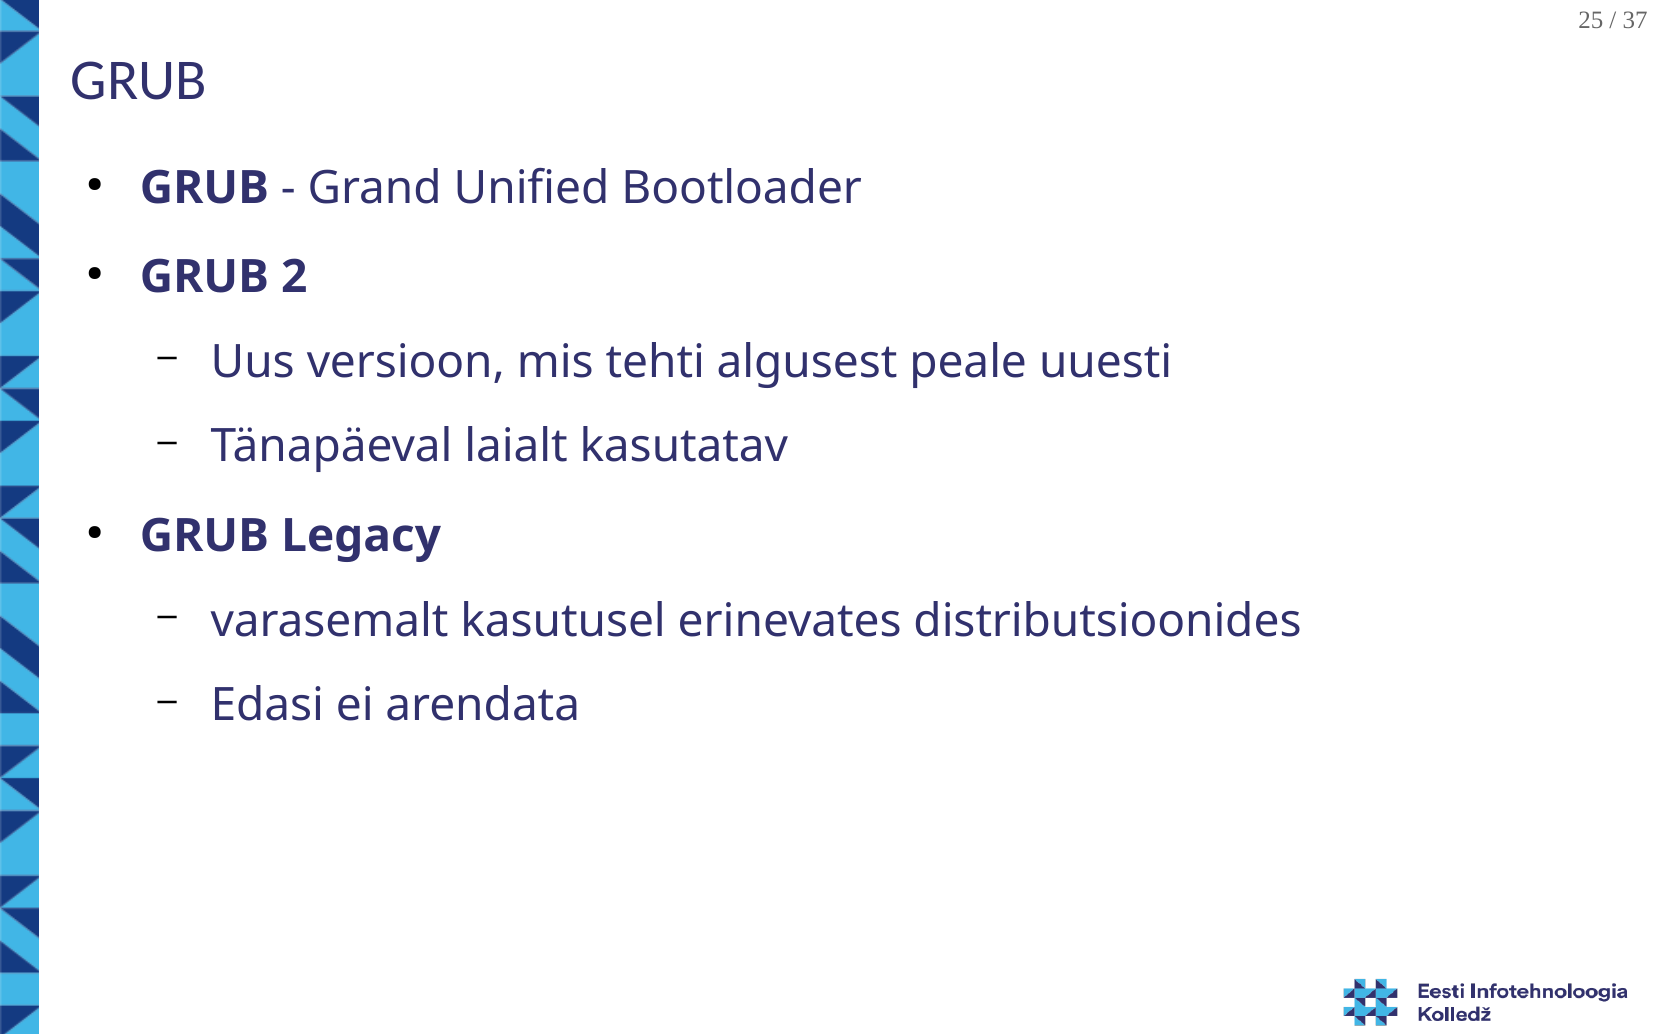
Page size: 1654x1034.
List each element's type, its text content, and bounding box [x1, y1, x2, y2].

list GRUB - Grand Unified Bootloader GRUB 2 Uus versioon, mis tehti algusest peale uuesti Tänapäeval laialt kasutatav GRUB Legacy varasemalt kasutusel erinevates distributsioonides Edasi ei arendata [68, 153, 1630, 957]
title GRUB [70, 41, 1630, 130]
